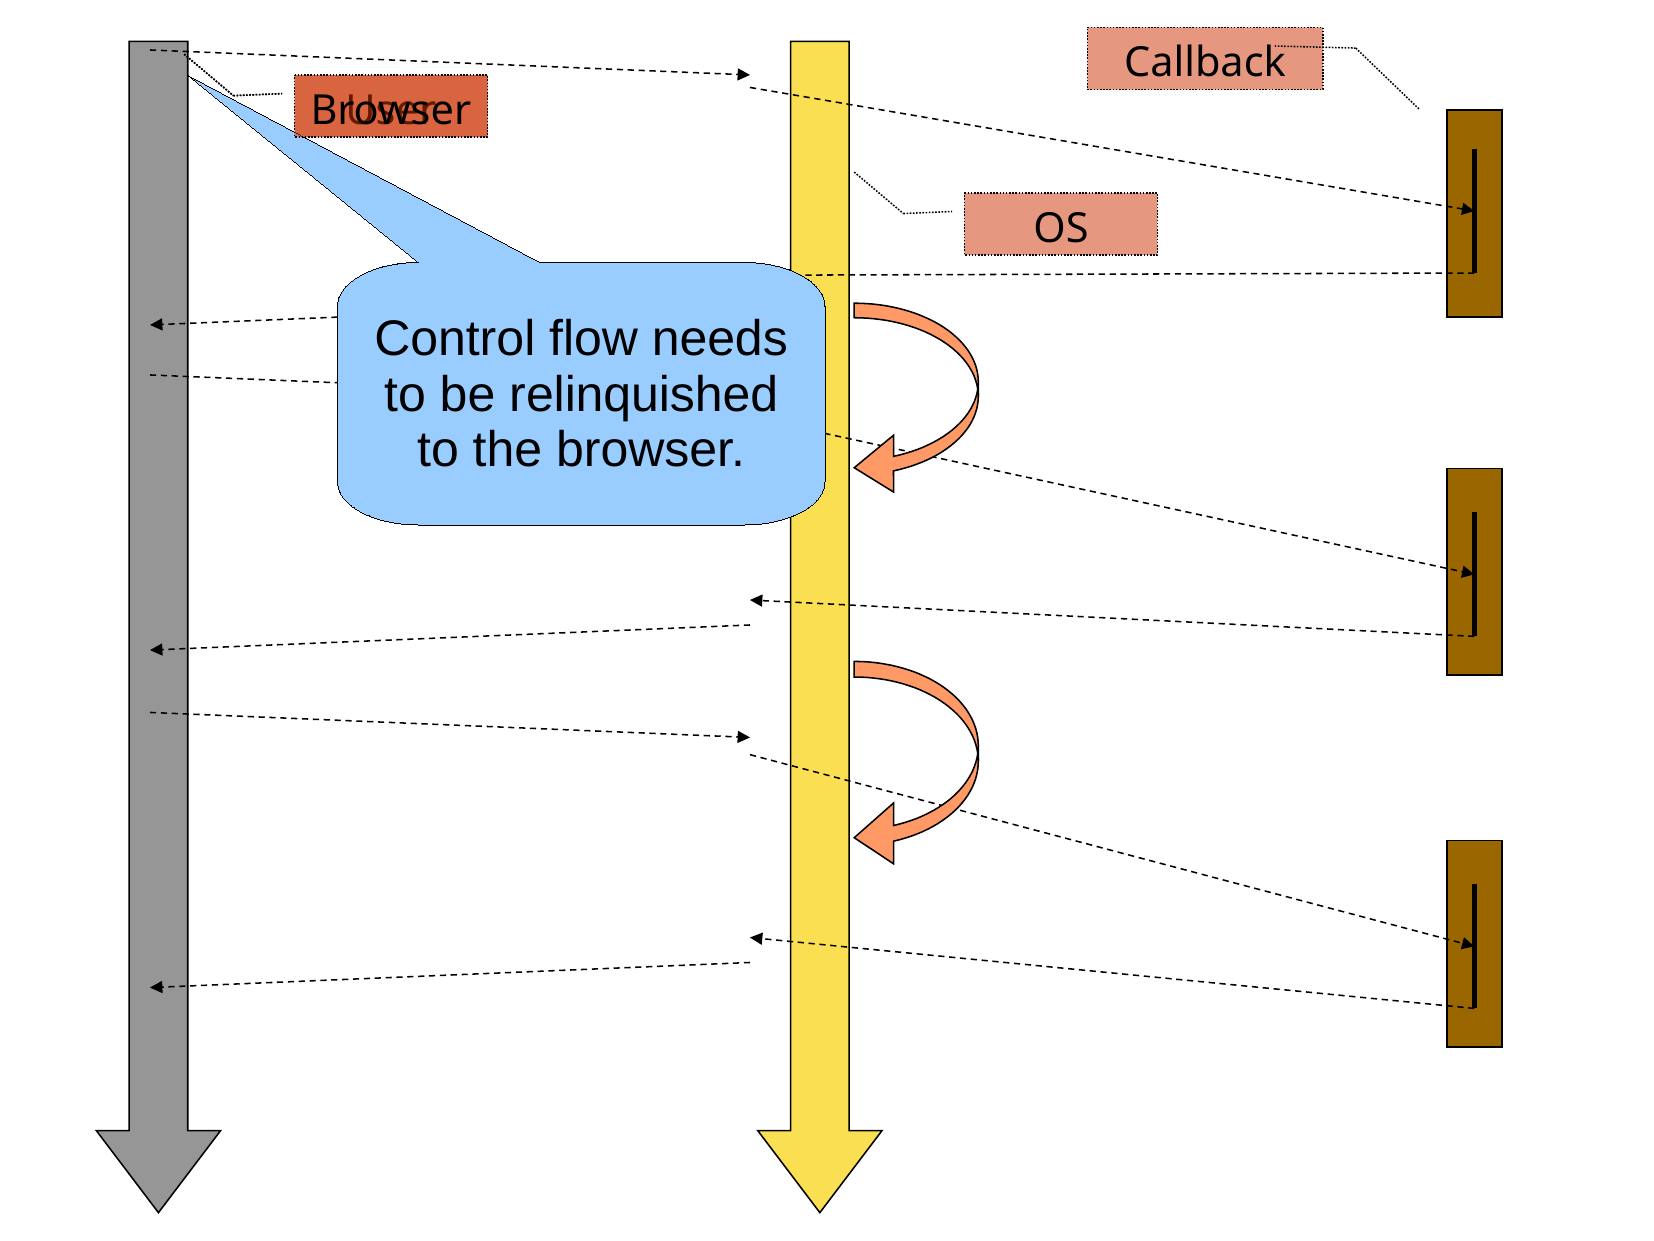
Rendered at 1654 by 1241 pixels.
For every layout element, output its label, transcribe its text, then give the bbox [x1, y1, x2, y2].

text_box OS [964, 193, 1157, 255]
text_box Control flow needs to be relinquished to the browser. [188, 75, 826, 526]
text_box [1446, 110, 1502, 317]
text_box [854, 303, 979, 493]
text_box [1446, 468, 1502, 676]
text_box Browser [295, 75, 488, 137]
text_box [1446, 840, 1502, 1048]
text_box [96, 41, 221, 1213]
text_box [854, 661, 979, 864]
text_box [757, 41, 882, 1213]
text_box Callback [1087, 27, 1419, 109]
